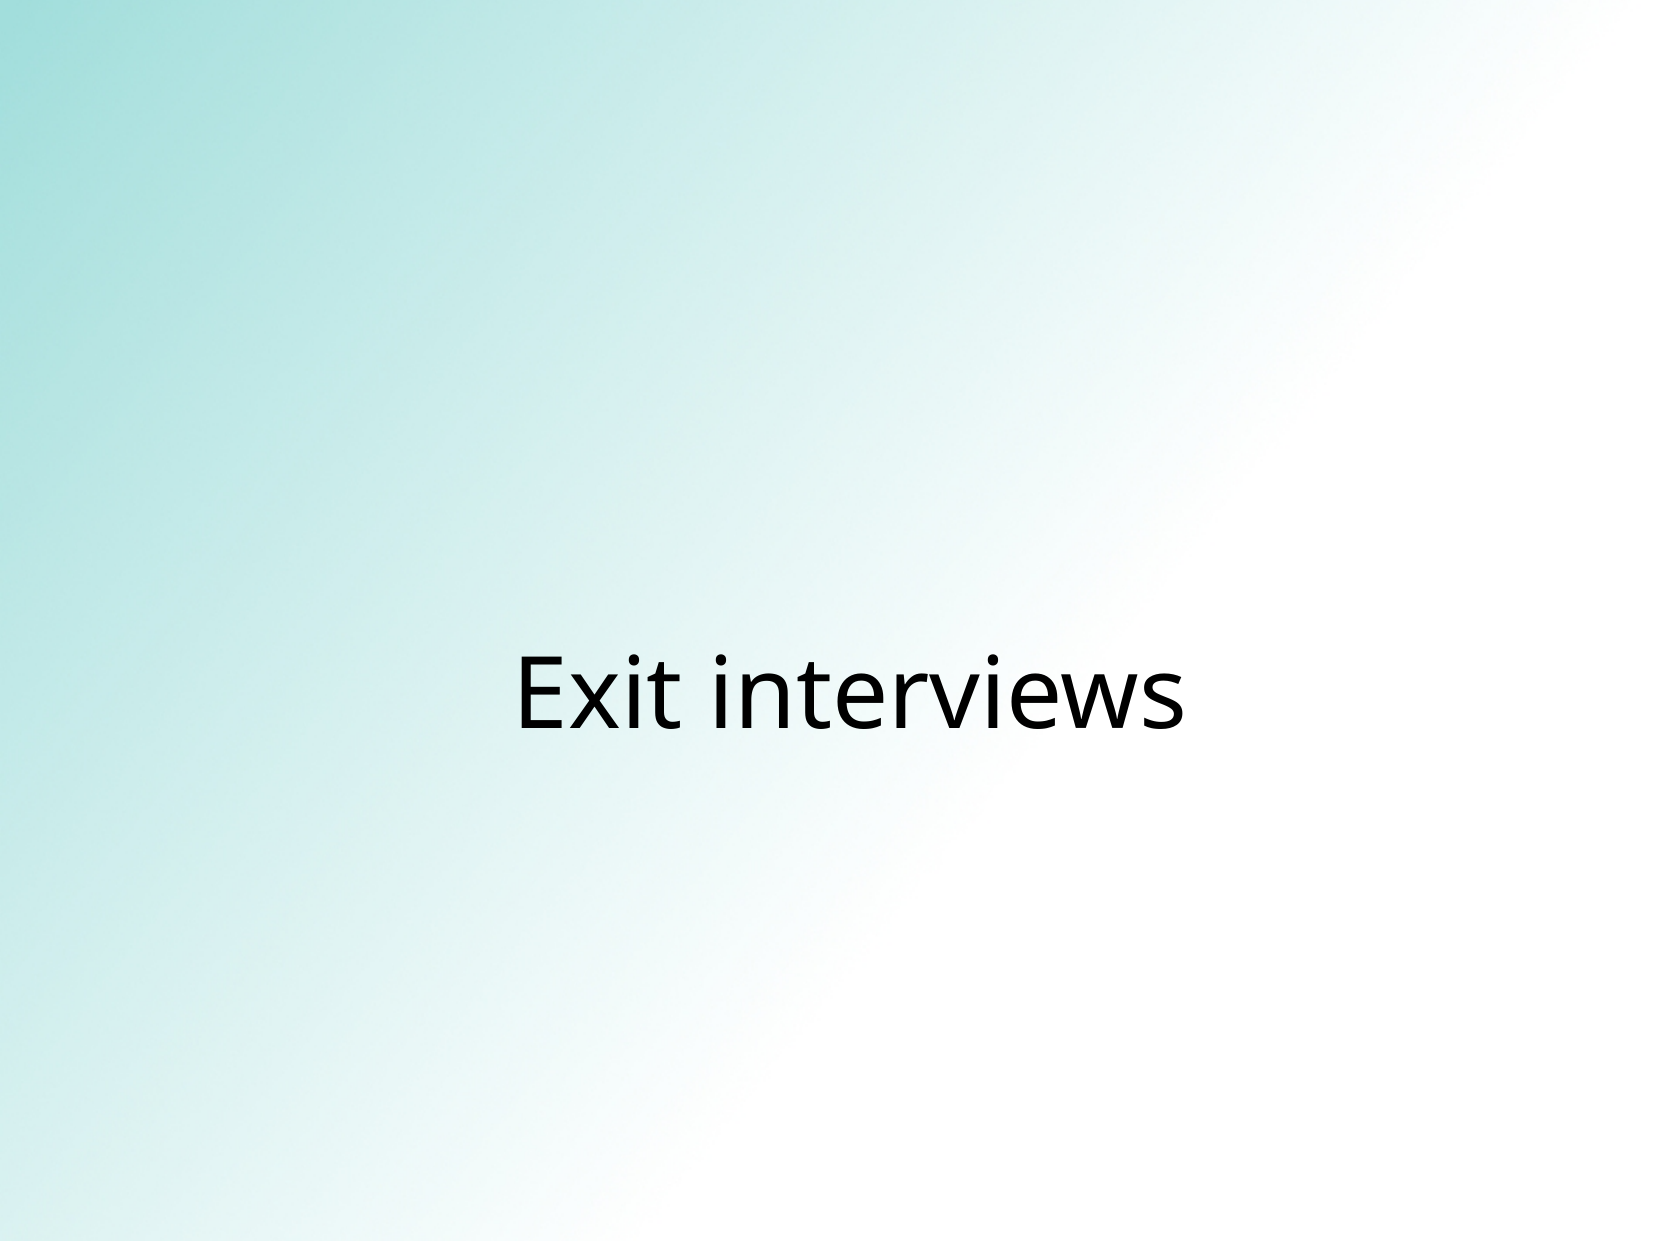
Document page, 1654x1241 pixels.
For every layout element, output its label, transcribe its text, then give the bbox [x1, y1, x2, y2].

subtitle Exit interviews [106, 209, 1595, 1170]
picture [0, 0, 1654, 1241]
